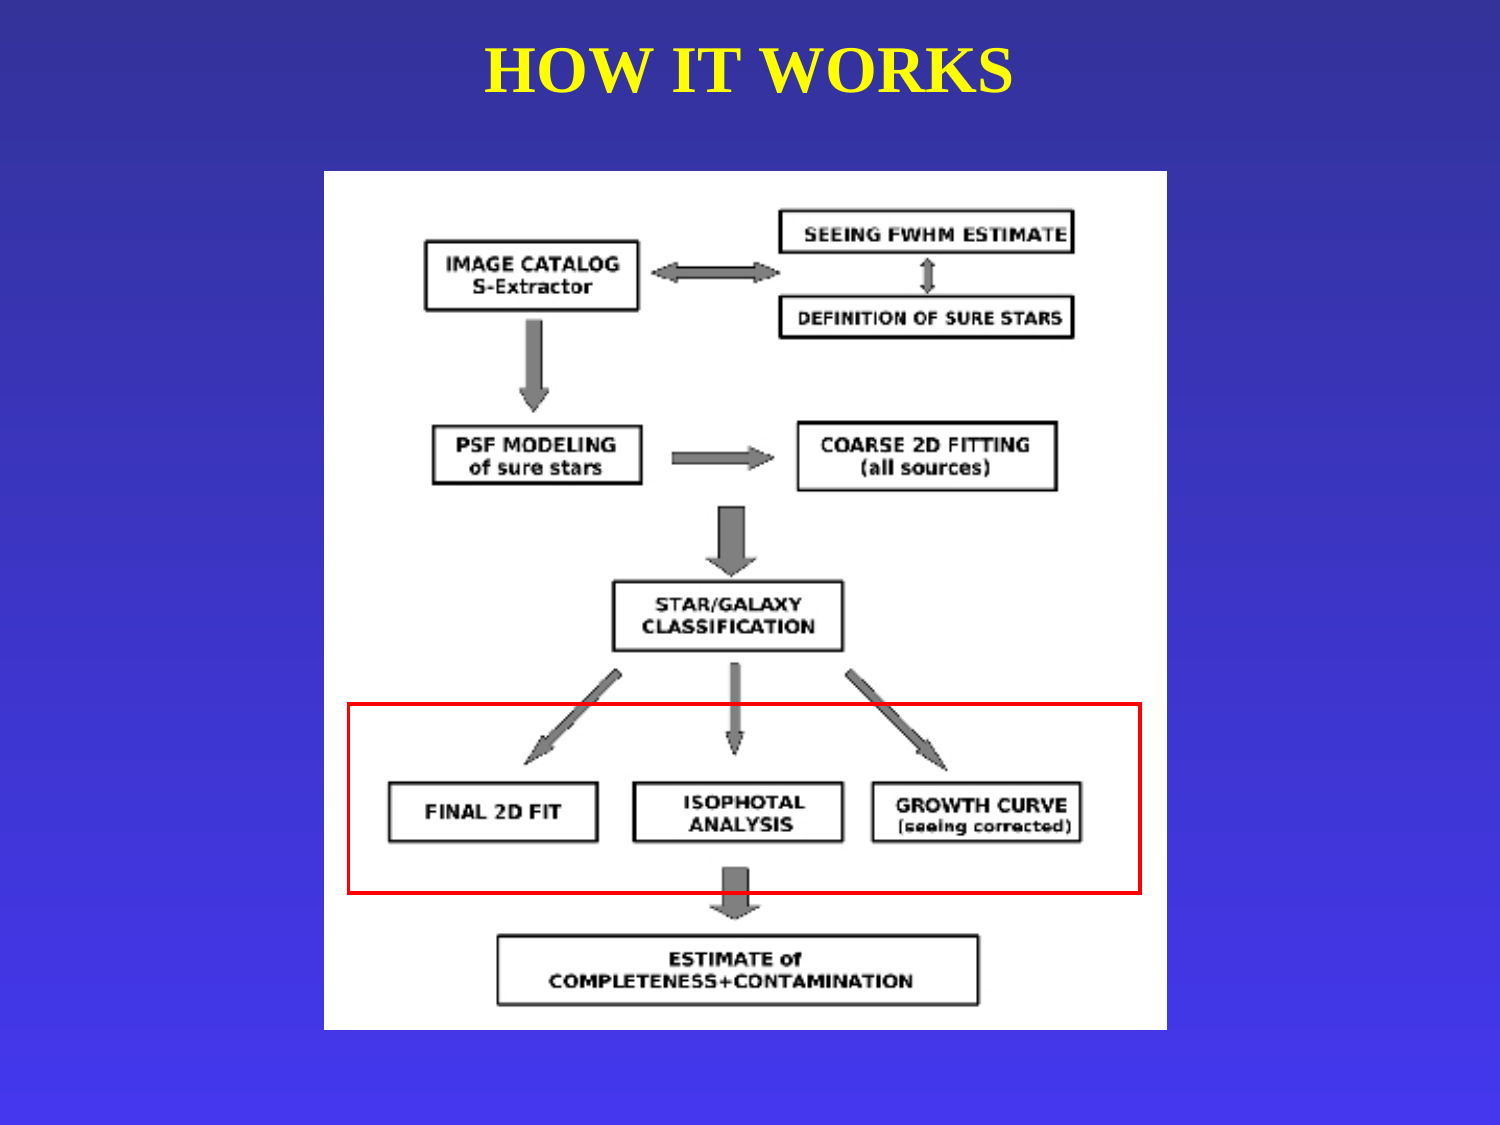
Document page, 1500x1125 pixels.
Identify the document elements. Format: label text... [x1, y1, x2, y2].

text_box [348, 704, 1140, 894]
text_box HOW IT WORKS [437, 30, 1064, 114]
picture [324, 171, 1167, 1030]
